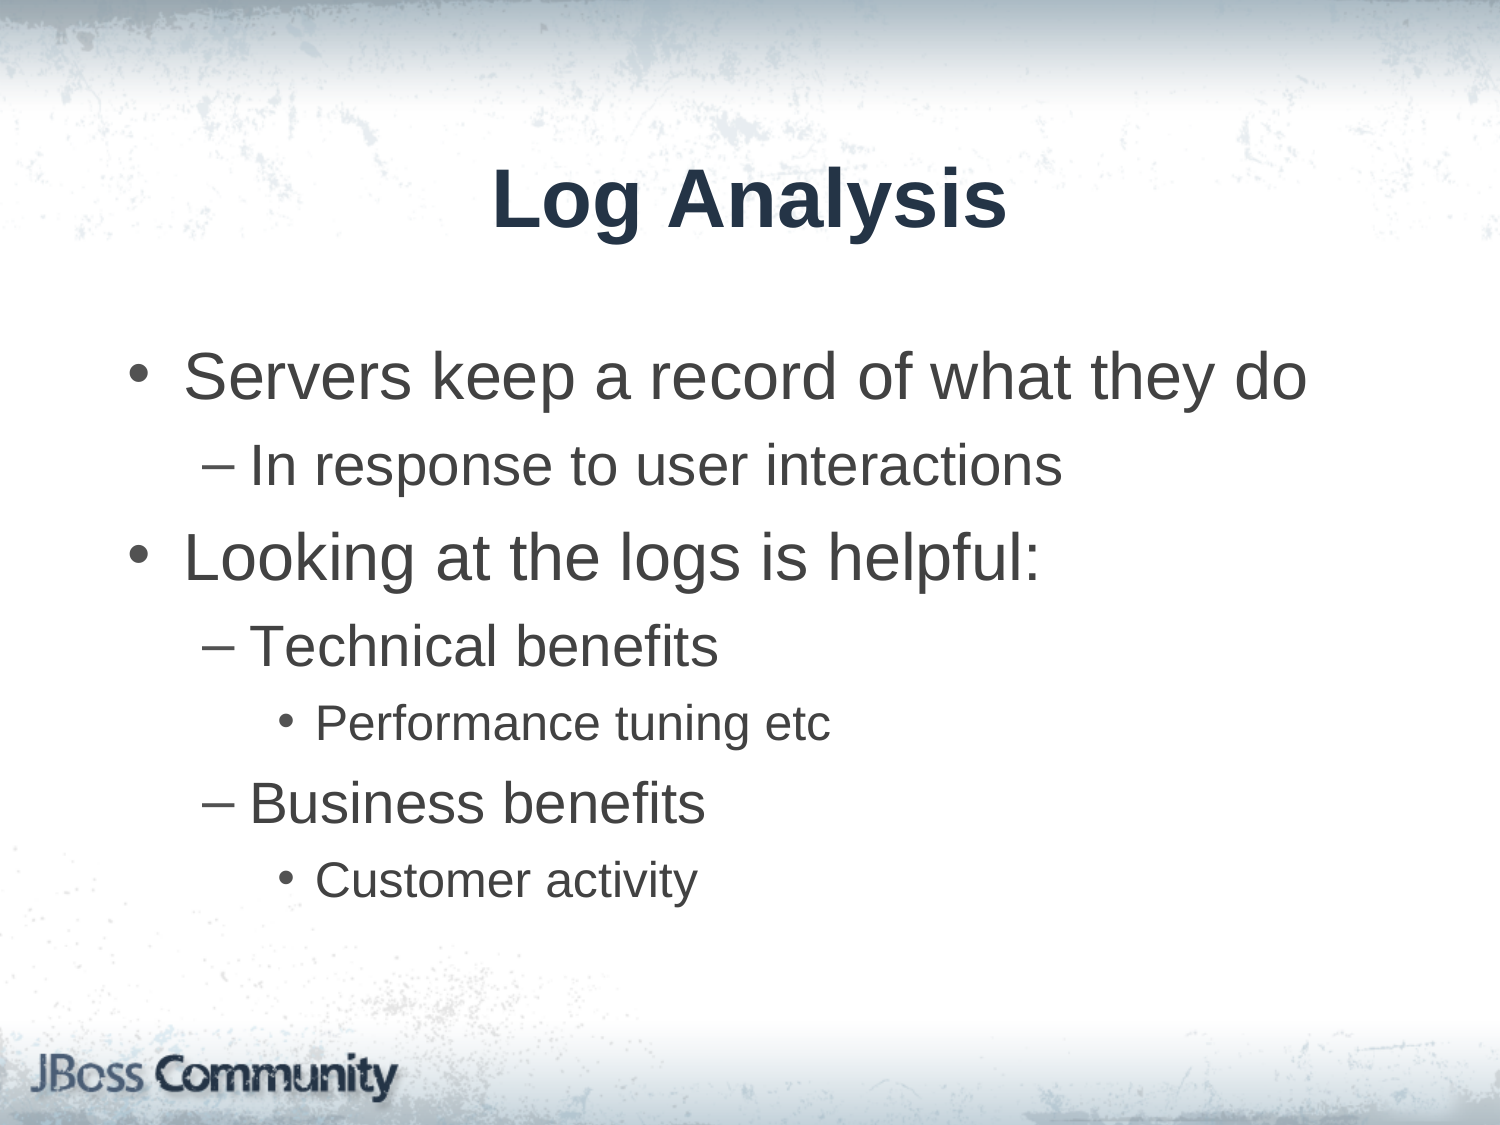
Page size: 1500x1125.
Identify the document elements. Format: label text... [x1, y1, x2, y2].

list Servers keep a record of what they do In response to user interactions Looking at the logs is helpful: Technical benefits Performance tuning etc Business benefits Customer activity [112, 324, 1388, 1001]
picture [0, 0, 1500, 1125]
title Log Analysis [112, 68, 1388, 320]
